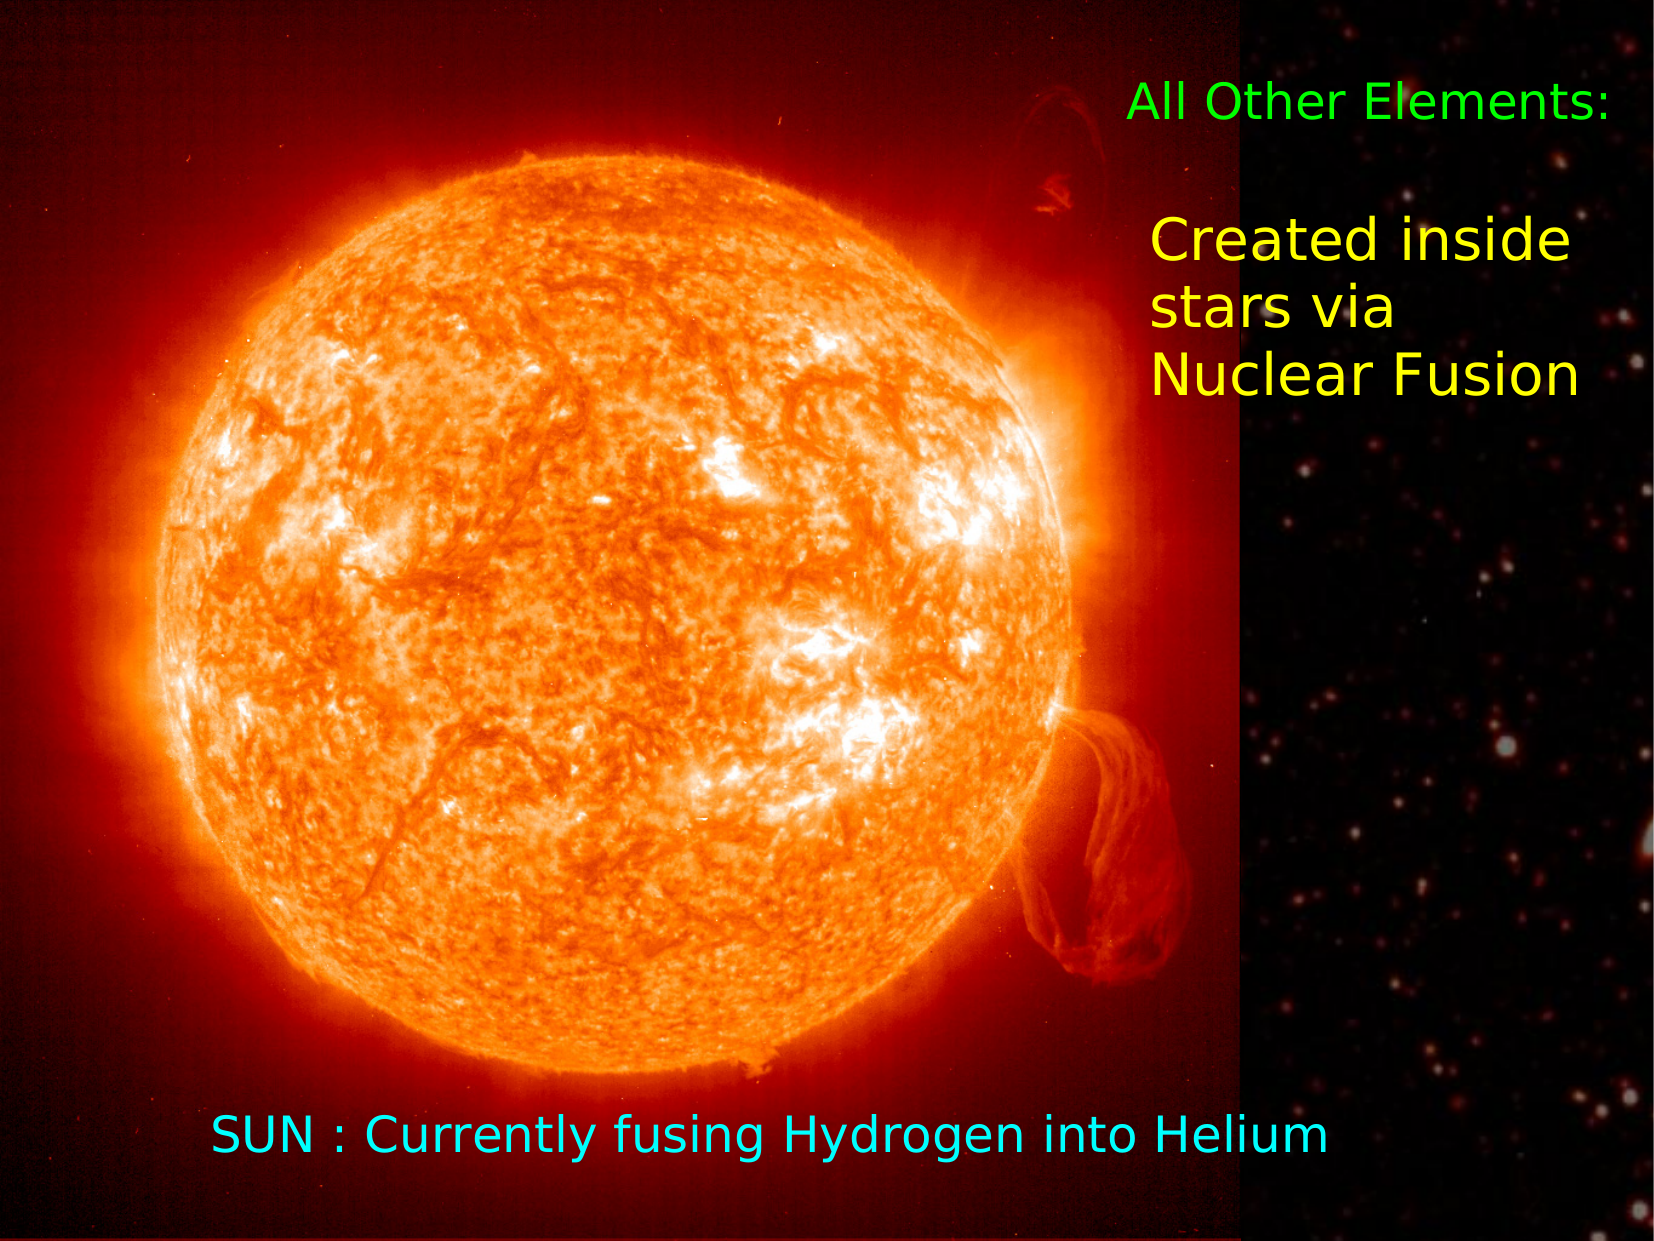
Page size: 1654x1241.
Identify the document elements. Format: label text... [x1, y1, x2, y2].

picture [0, 0, 1654, 1241]
text_box Created inside stars via Nuclear Fusion [1149, 206, 1594, 410]
text_box SUN : Currently fusing Hydrogen into Helium [210, 1106, 1332, 1165]
text_box All Other Elements: [1126, 72, 1613, 132]
